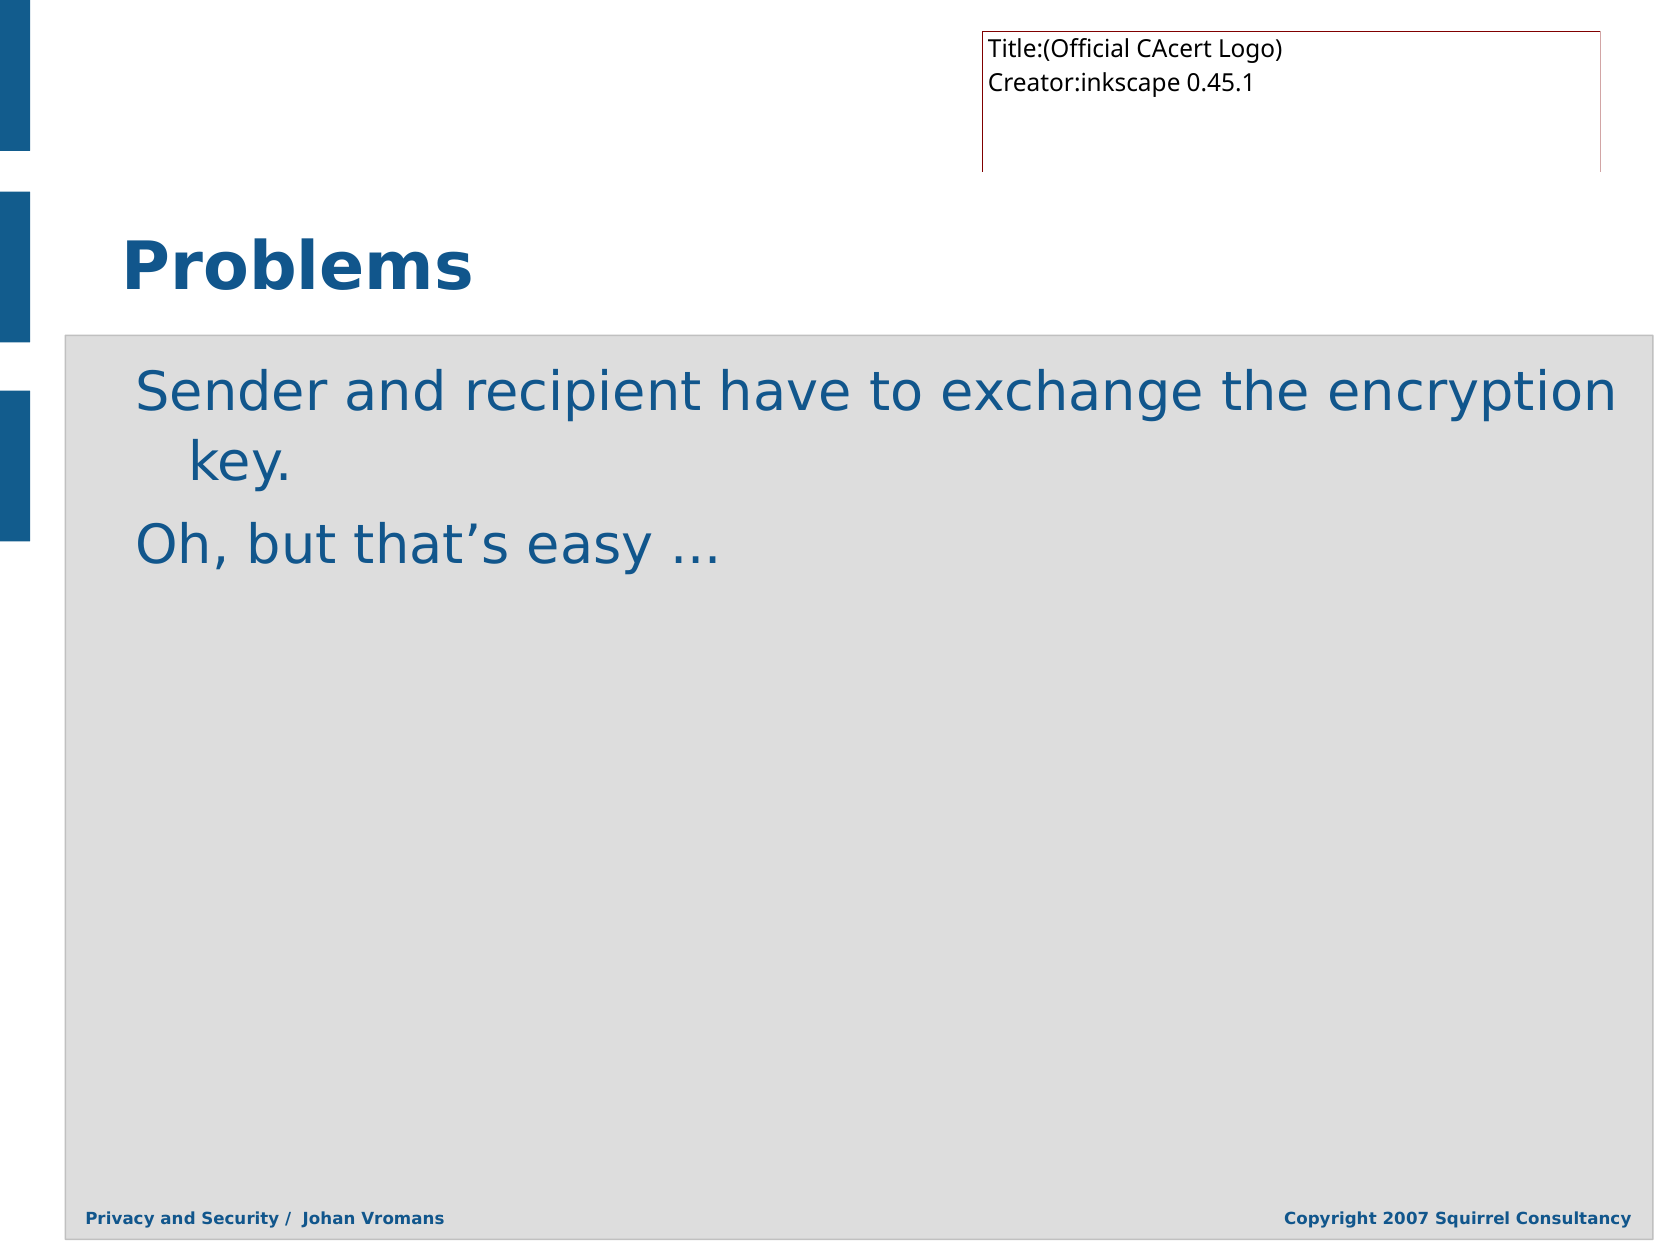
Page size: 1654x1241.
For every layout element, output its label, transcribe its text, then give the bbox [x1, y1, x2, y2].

title Problems [121, 206, 1533, 326]
list Sender and recipient have to exchange the encryption key. Oh, but that’s easy ... [118, 354, 1625, 1235]
